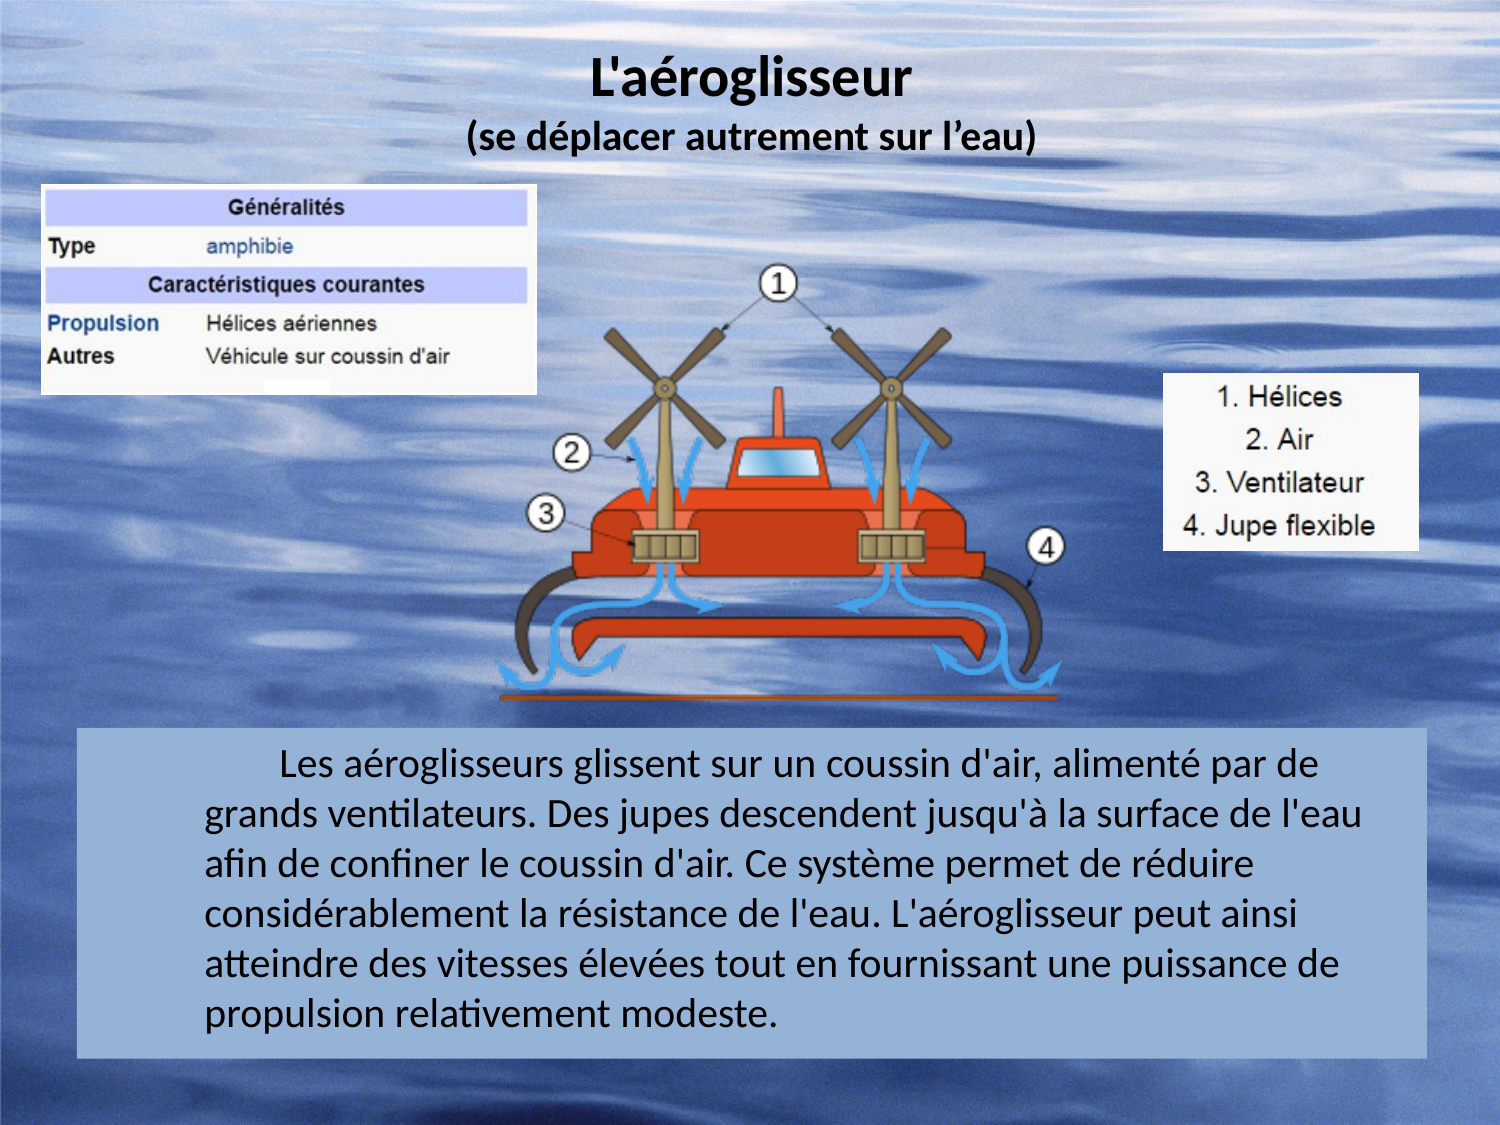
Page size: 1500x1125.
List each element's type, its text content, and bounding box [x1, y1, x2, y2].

picture [0, 0, 1500, 1125]
list Les aéroglisseurs glissent sur un coussin d'air, alimenté par de grands ventilateurs. Des jupes descendent jusqu'à la surface de l'eau afin de confiner le coussin d'air. Ce système permet de réduire considérablement la résistance de l'eau. L'aéroglisseur peut ainsi atteindre des vitesses élevées tout en fournissant une puissance de propulsion relativement modeste. [76, 727, 1427, 1059]
title L'aéroglisseur (se déplacer autrement sur l’eau) [76, 31, 1427, 159]
